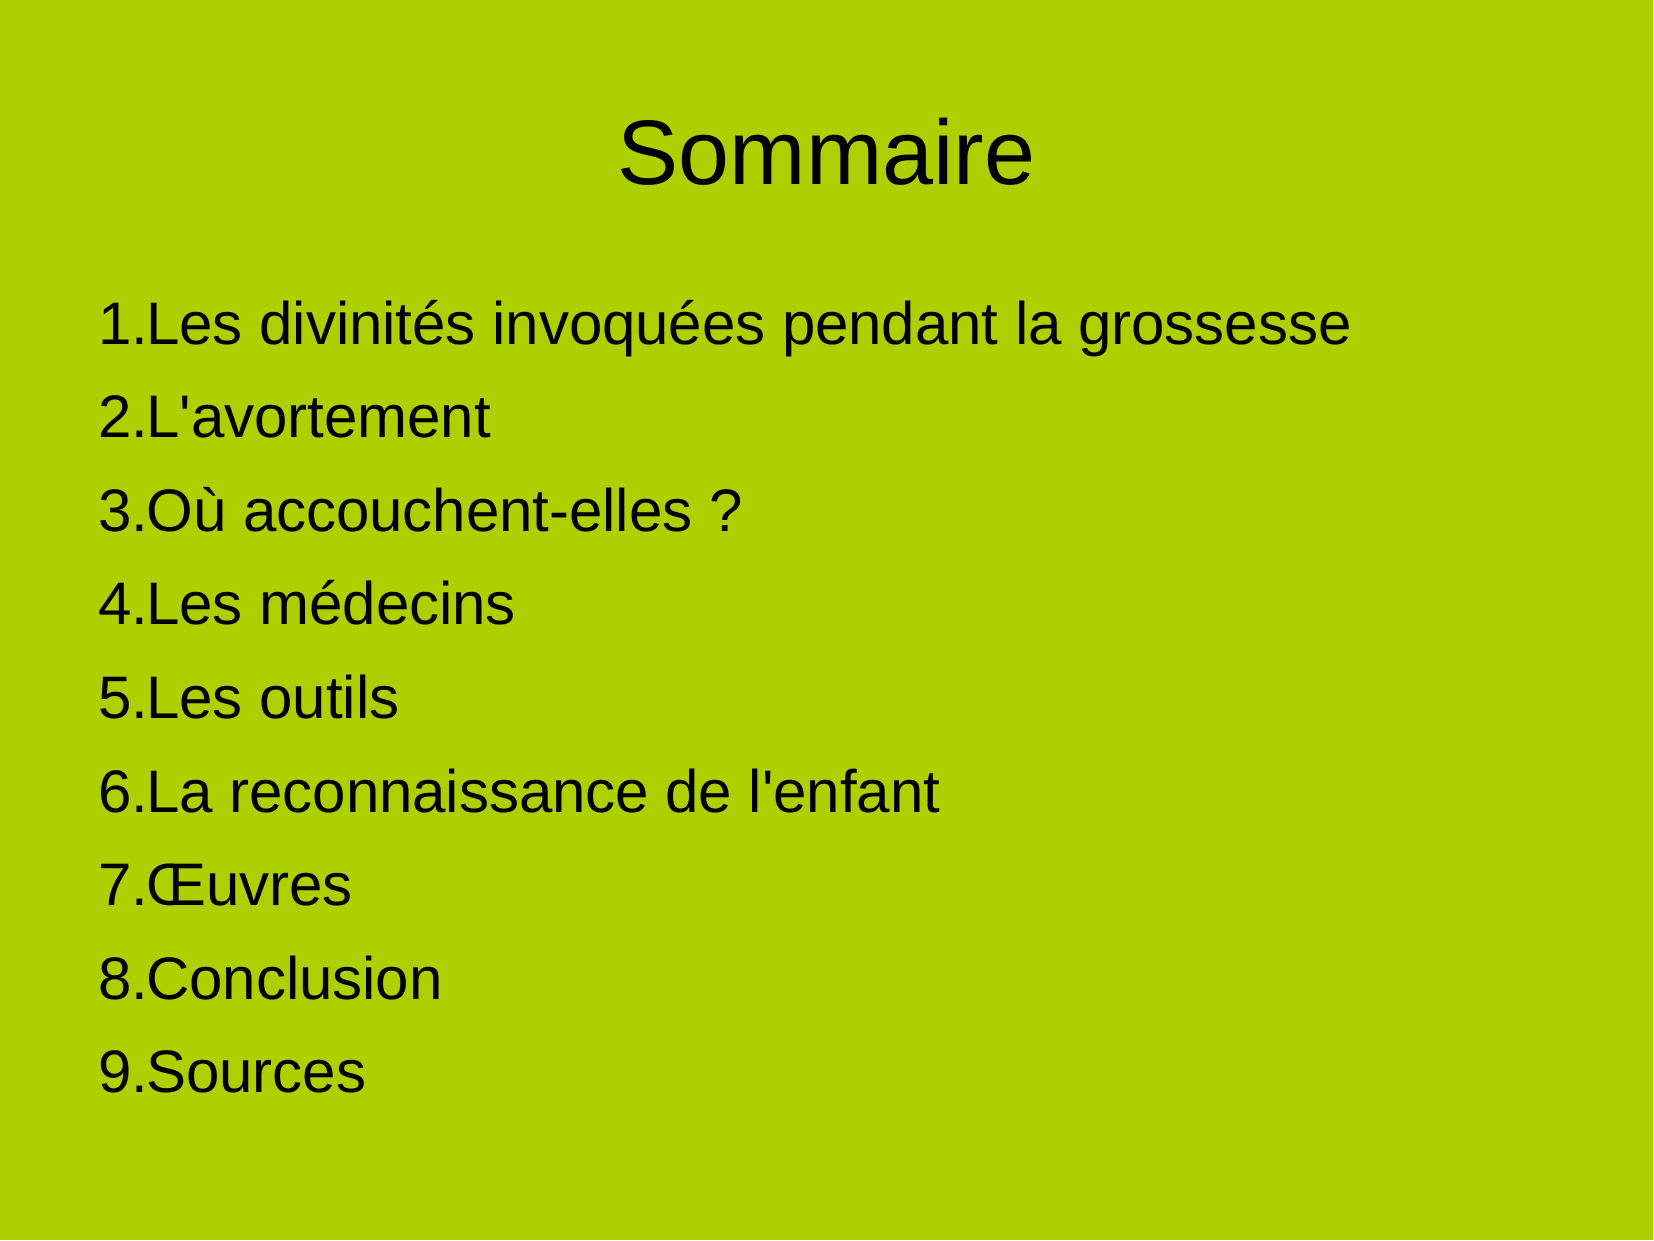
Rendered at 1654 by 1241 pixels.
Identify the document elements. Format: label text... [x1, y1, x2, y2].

list Les divinités invoquées pendant la grossesse L'avortement Où accouchent-elles ? Les médecins Les outils La reconnaissance de l'enfant Œuvres Conclusion Sources [82, 290, 1571, 1109]
title Sommaire [82, 49, 1571, 257]
